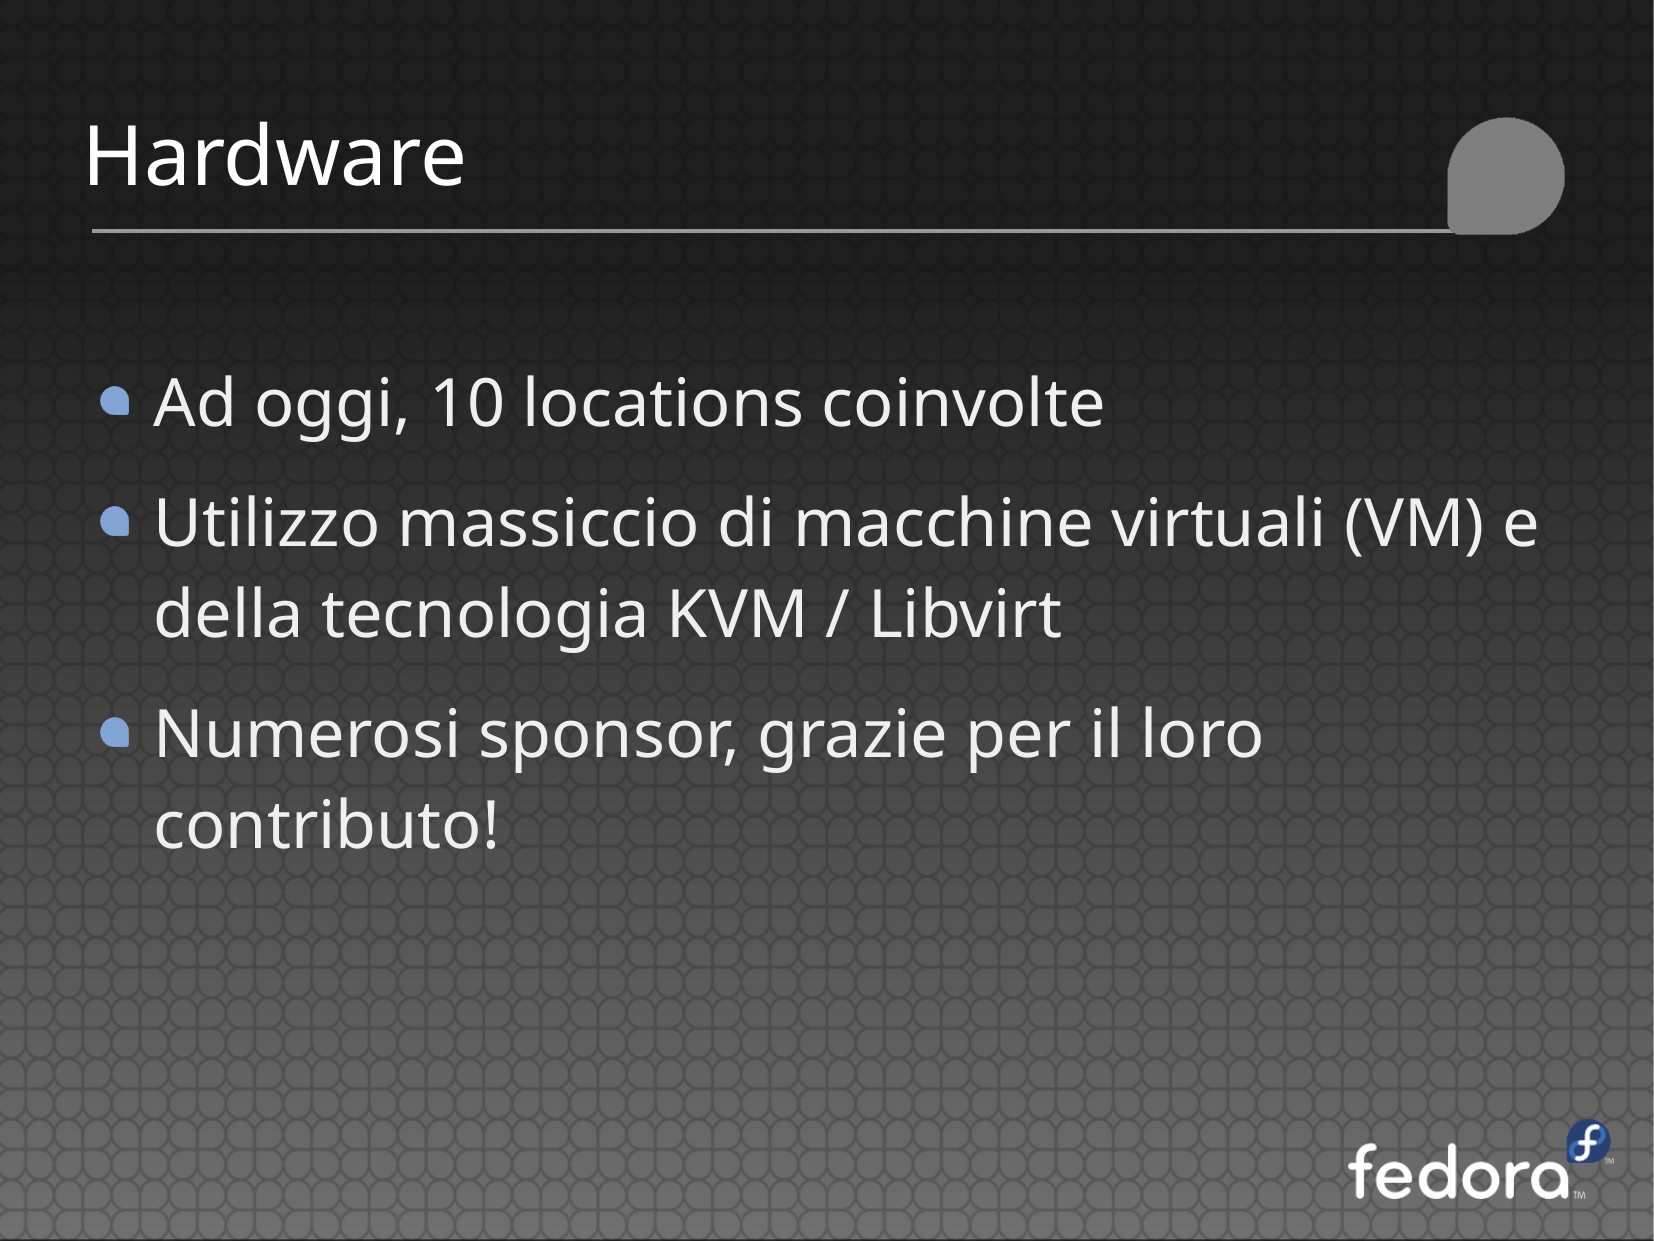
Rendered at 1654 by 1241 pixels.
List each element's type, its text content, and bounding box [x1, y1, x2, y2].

list Ad oggi, 10 locations coinvolte Utilizzo massiccio di macchine virtuali (VM) e della tecnologia KVM / Libvirt Numerosi sponsor, grazie per il loro contributo! [82, 355, 1571, 1174]
title Hardware [82, 49, 1571, 257]
picture [0, 0, 1654, 1241]
